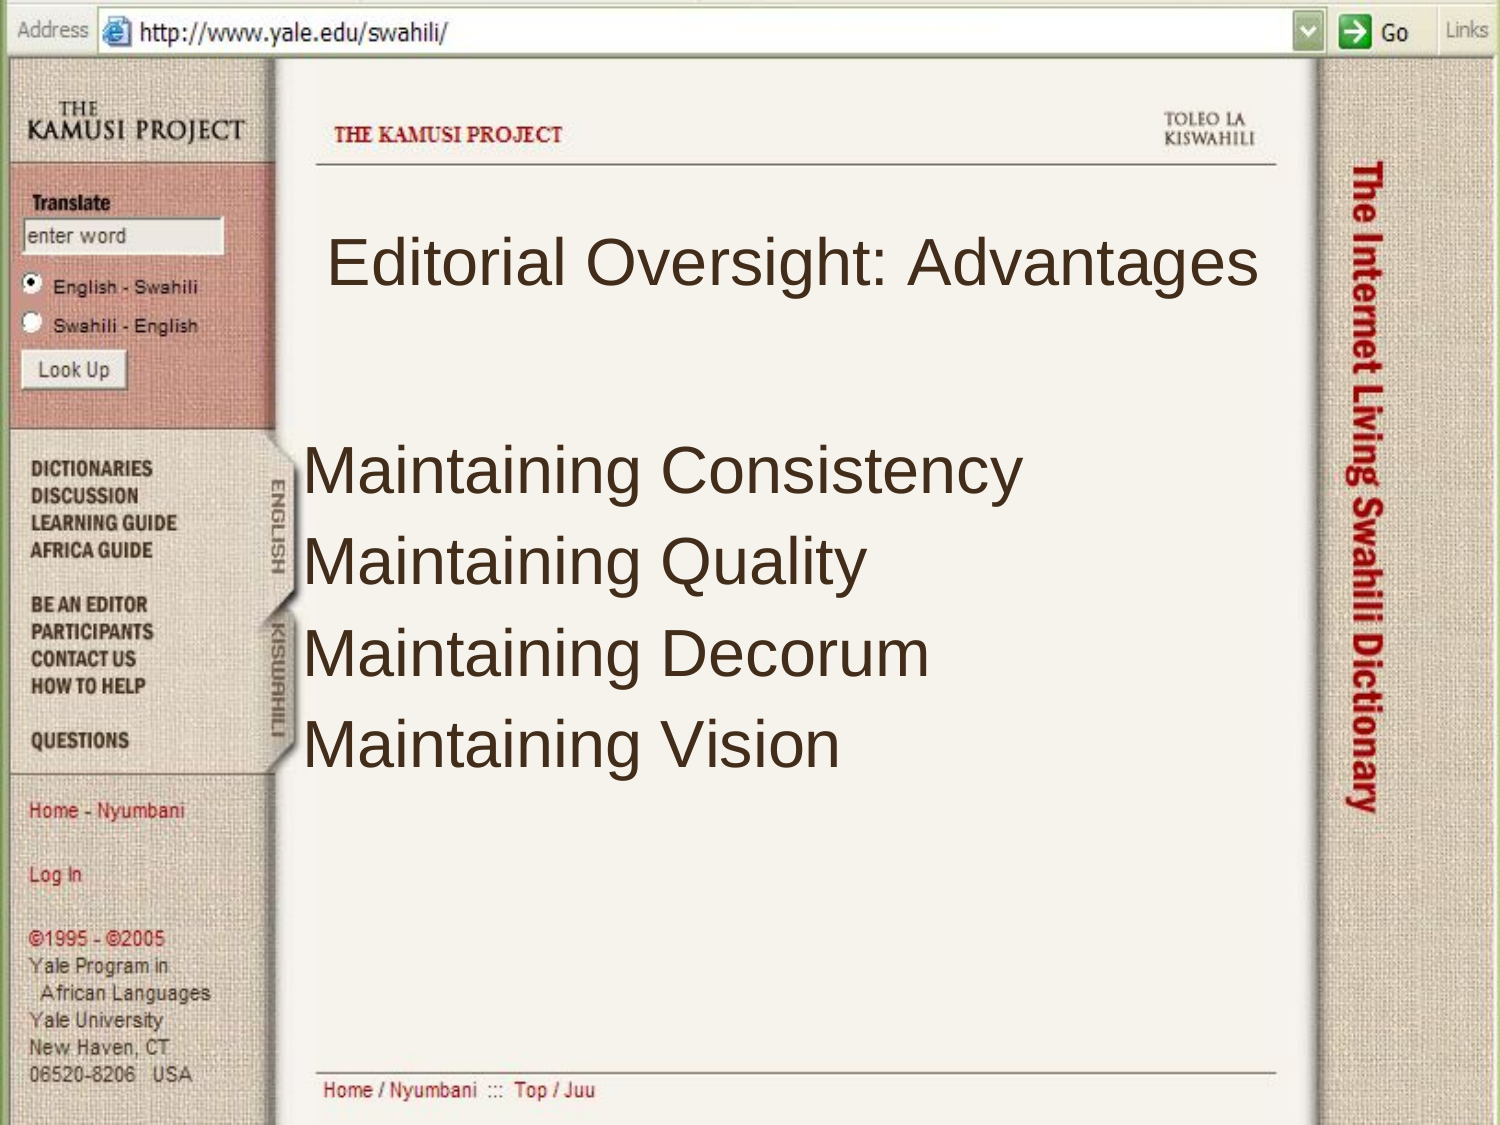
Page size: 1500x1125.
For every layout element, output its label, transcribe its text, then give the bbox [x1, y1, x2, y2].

picture [0, 0, 1500, 1125]
list Maintaining Consistency Maintaining Quality Maintaining Decorum Maintaining Vision [287, 425, 1300, 1006]
title Editorial Oversight: Advantages [287, 212, 1300, 313]
